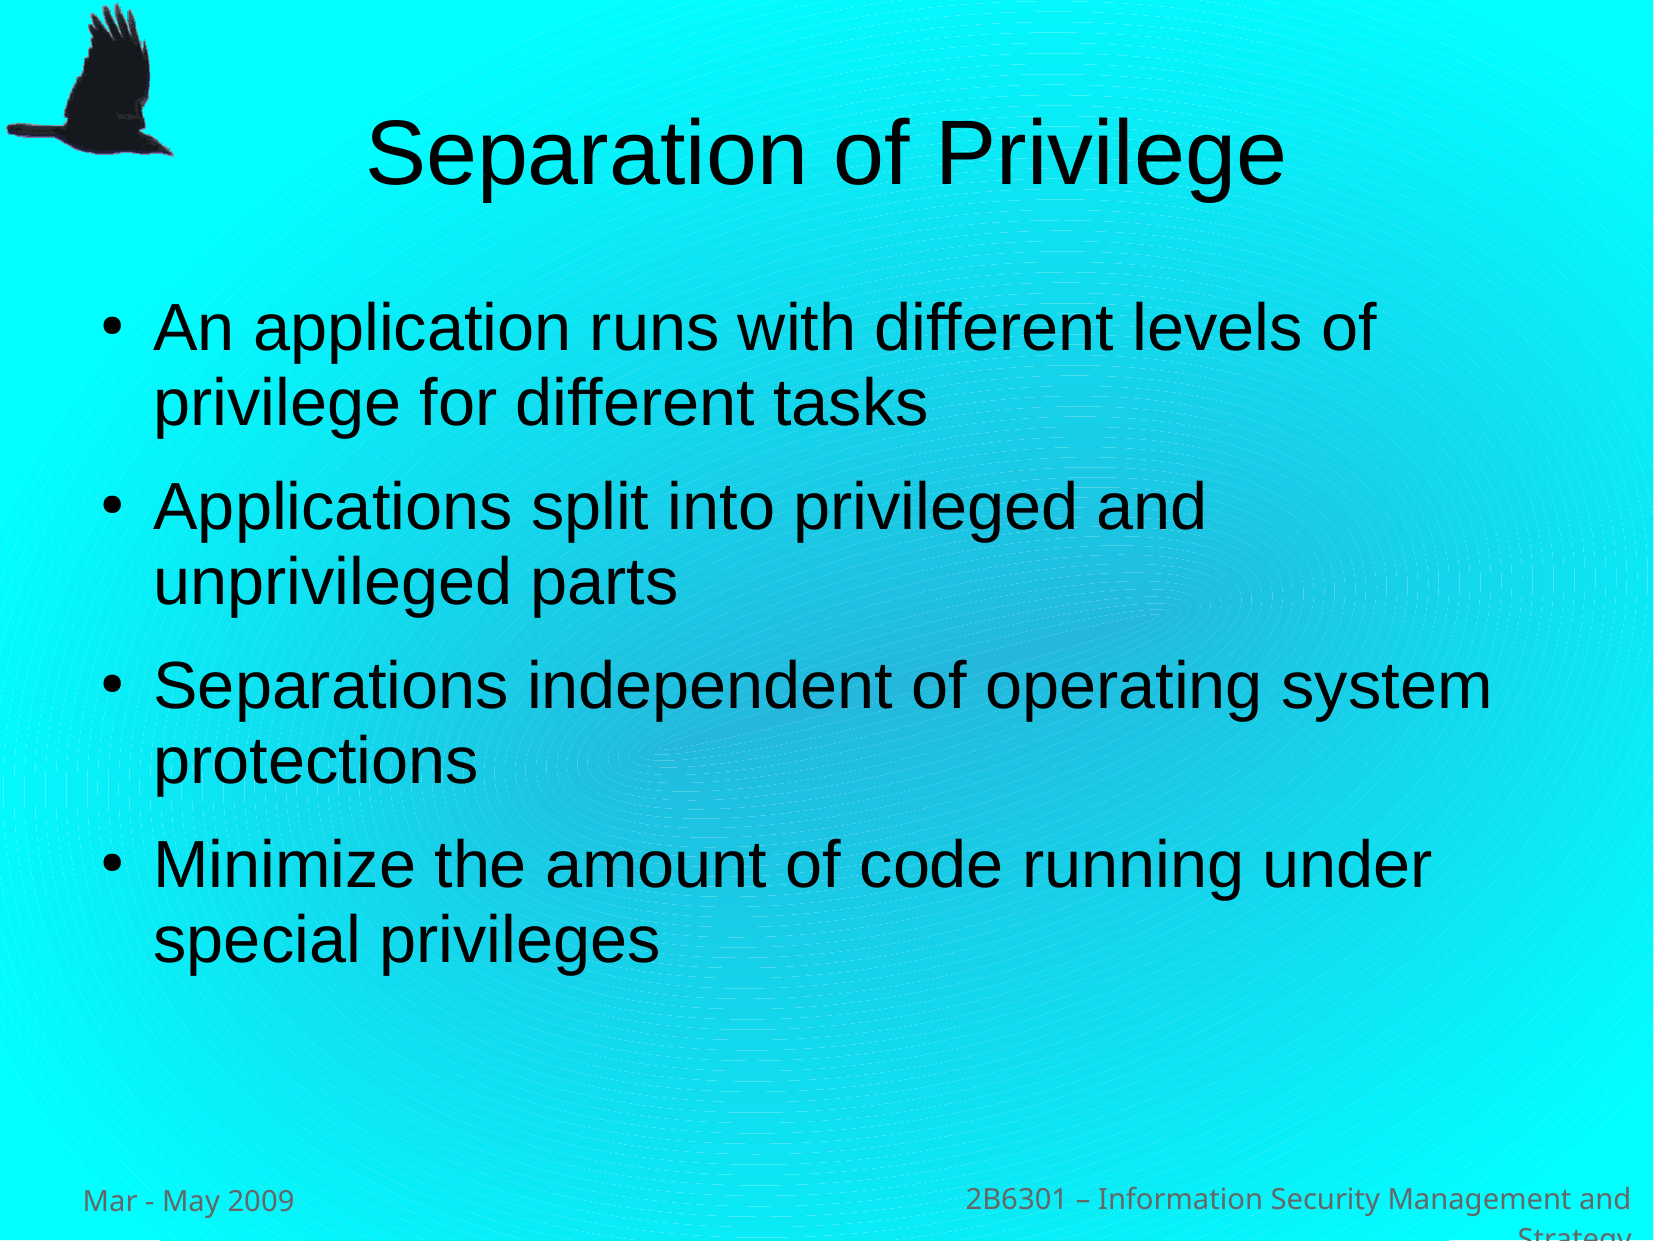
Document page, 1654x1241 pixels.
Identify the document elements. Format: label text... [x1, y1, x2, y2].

title Separation of Privilege [82, 49, 1571, 257]
picture [0, 0, 178, 160]
list An application runs with different levels of privilege for different tasks Applications split into privileged and unprivileged parts Separations independent of operating system protections Minimize the amount of code running under special privileges [82, 290, 1571, 1094]
